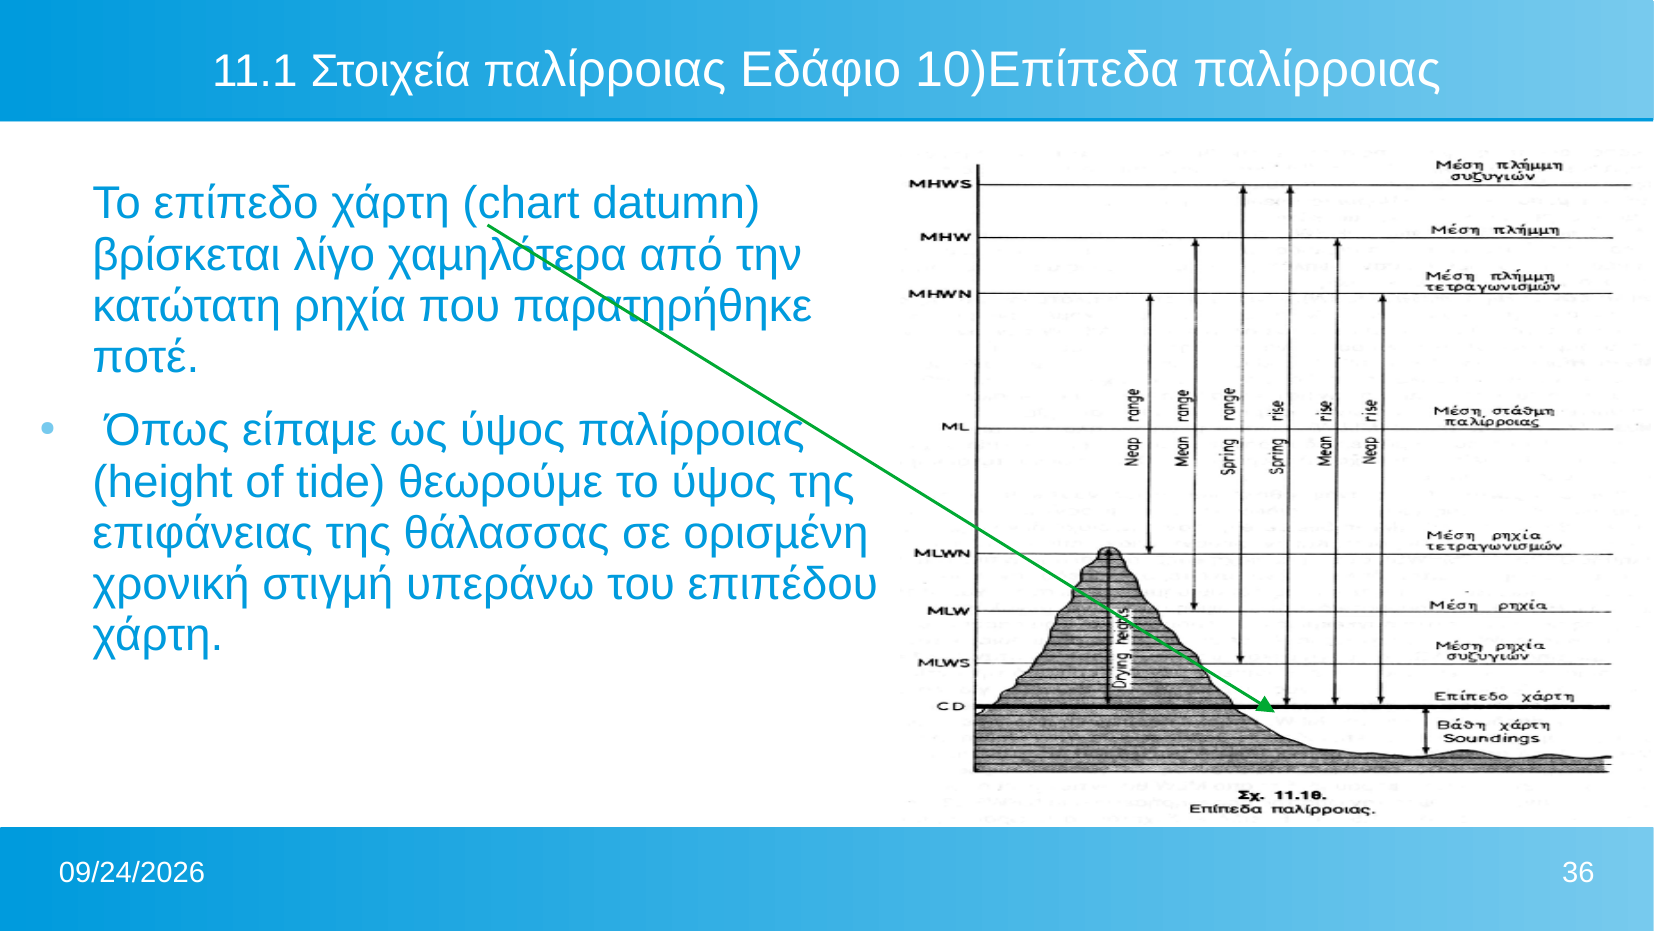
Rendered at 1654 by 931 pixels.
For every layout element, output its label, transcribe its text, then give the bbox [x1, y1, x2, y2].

title 11.1 Στοιχεία παλίρροιας Εδάφιο 10)Επίπεδα παλίρροιας [59, 29, 1595, 108]
list Το επίπεδο χάρτη (chart datumn) βρίσκεται λίγο χαµηλότερα από την κατώτατη ρηχία που παρατηρήθηκε ποτέ. Όπως είπαμε ως ύψος παλίρροιας (height of tide) θεωρούμε το ύψος της επιφάνειας της θάλασσας σε ορισµένη χρονική στιγμή υπεράνω του επιπέδου χάρτη. [21, 177, 900, 768]
picture [900, 149, 1651, 826]
